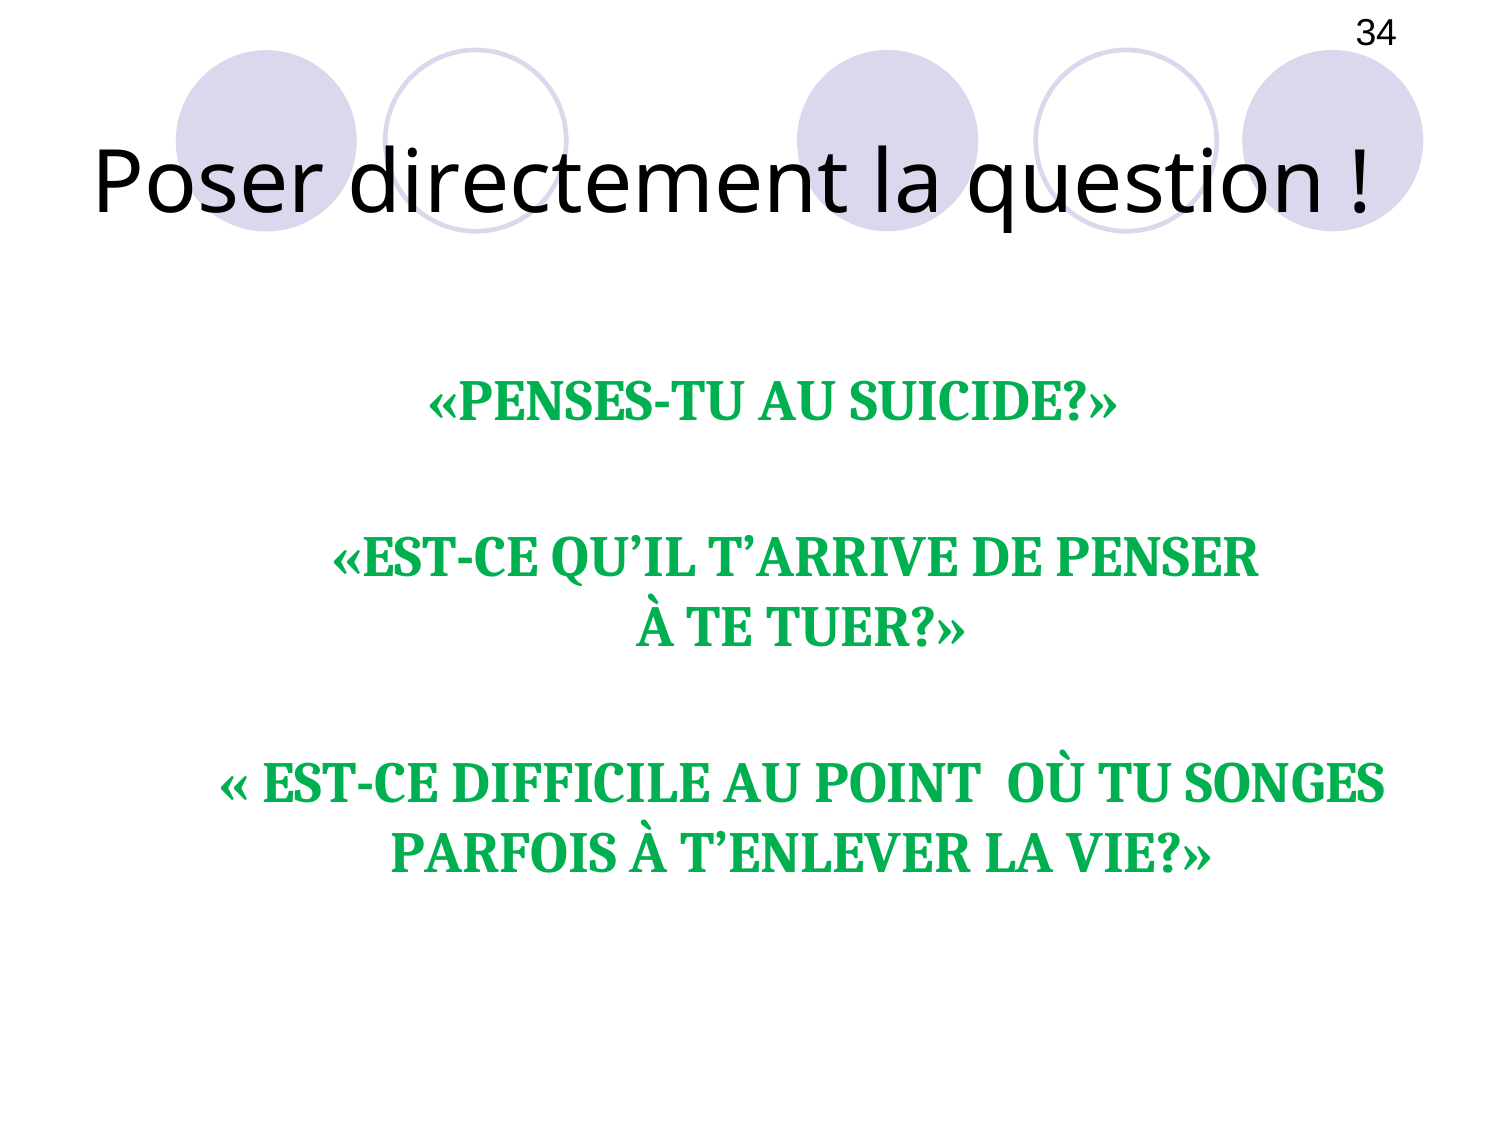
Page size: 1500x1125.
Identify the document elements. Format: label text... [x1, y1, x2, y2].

list «PENSES-TU AU SUICIDE?» «EST-CE QU’IL T’ARRIVE DE PENSER À TE TUER?» « EST-CE DIFFICILE AU POINT OÙ TU SONGES PARFOIS À T’ENLEVER LA VIE?» [70, 354, 1421, 1053]
title Poser directement la question ! [76, 90, 1427, 266]
